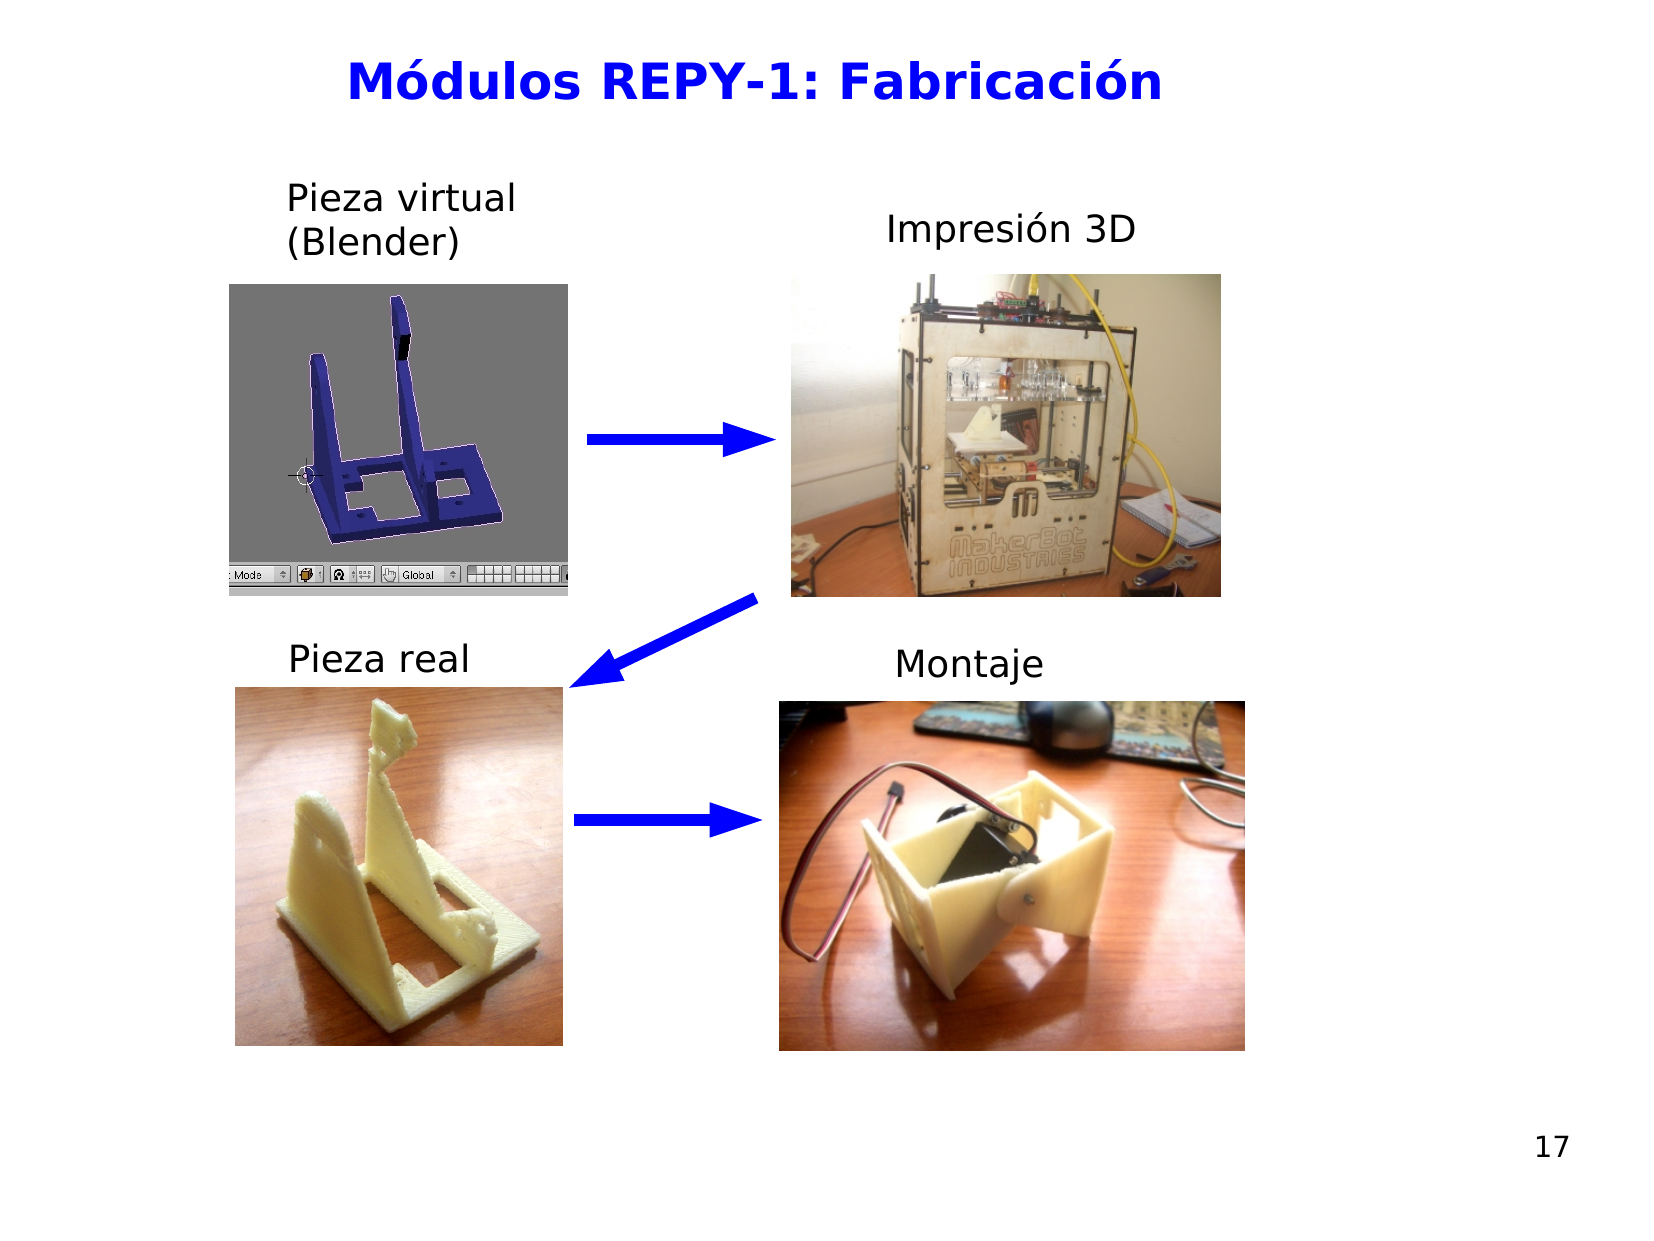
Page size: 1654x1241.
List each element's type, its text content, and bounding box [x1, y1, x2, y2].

text_box Impresión 3D [871, 200, 1366, 259]
text_box Montaje [879, 635, 1116, 694]
text_box Pieza virtual (Blender) [271, 169, 544, 272]
picture [779, 701, 1245, 1051]
text_box Módulos REPY-1: Fabricación [331, 45, 1180, 119]
picture [791, 274, 1221, 598]
text_box Pieza real [273, 629, 510, 689]
picture [235, 687, 563, 1046]
picture [229, 284, 568, 596]
